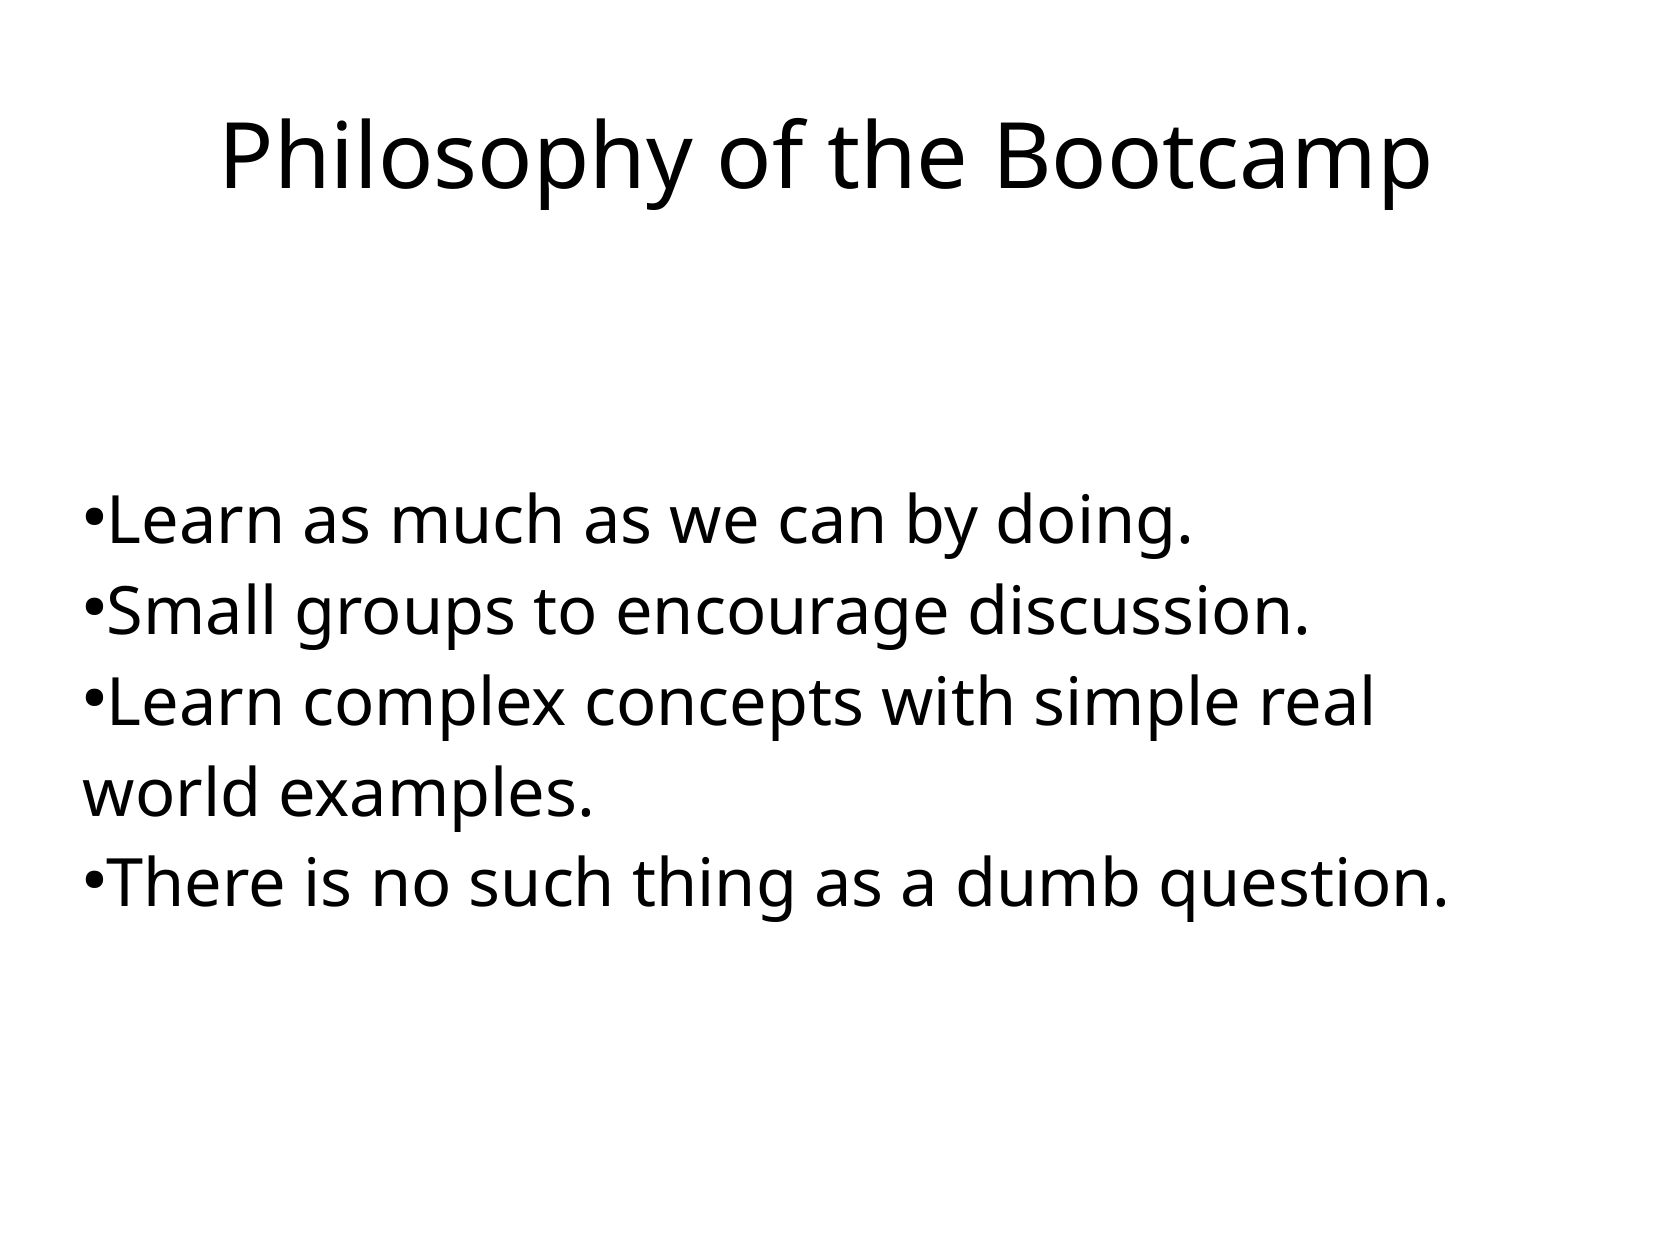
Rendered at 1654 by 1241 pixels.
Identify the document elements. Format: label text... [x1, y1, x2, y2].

title Philosophy of the Bootcamp [82, 56, 1571, 250]
subtitle Learn as much as we can by doing. Small groups to encourage discussion. Learn complex concepts with simple real world examples. There is no such thing as a dumb question. [82, 290, 1571, 1109]
